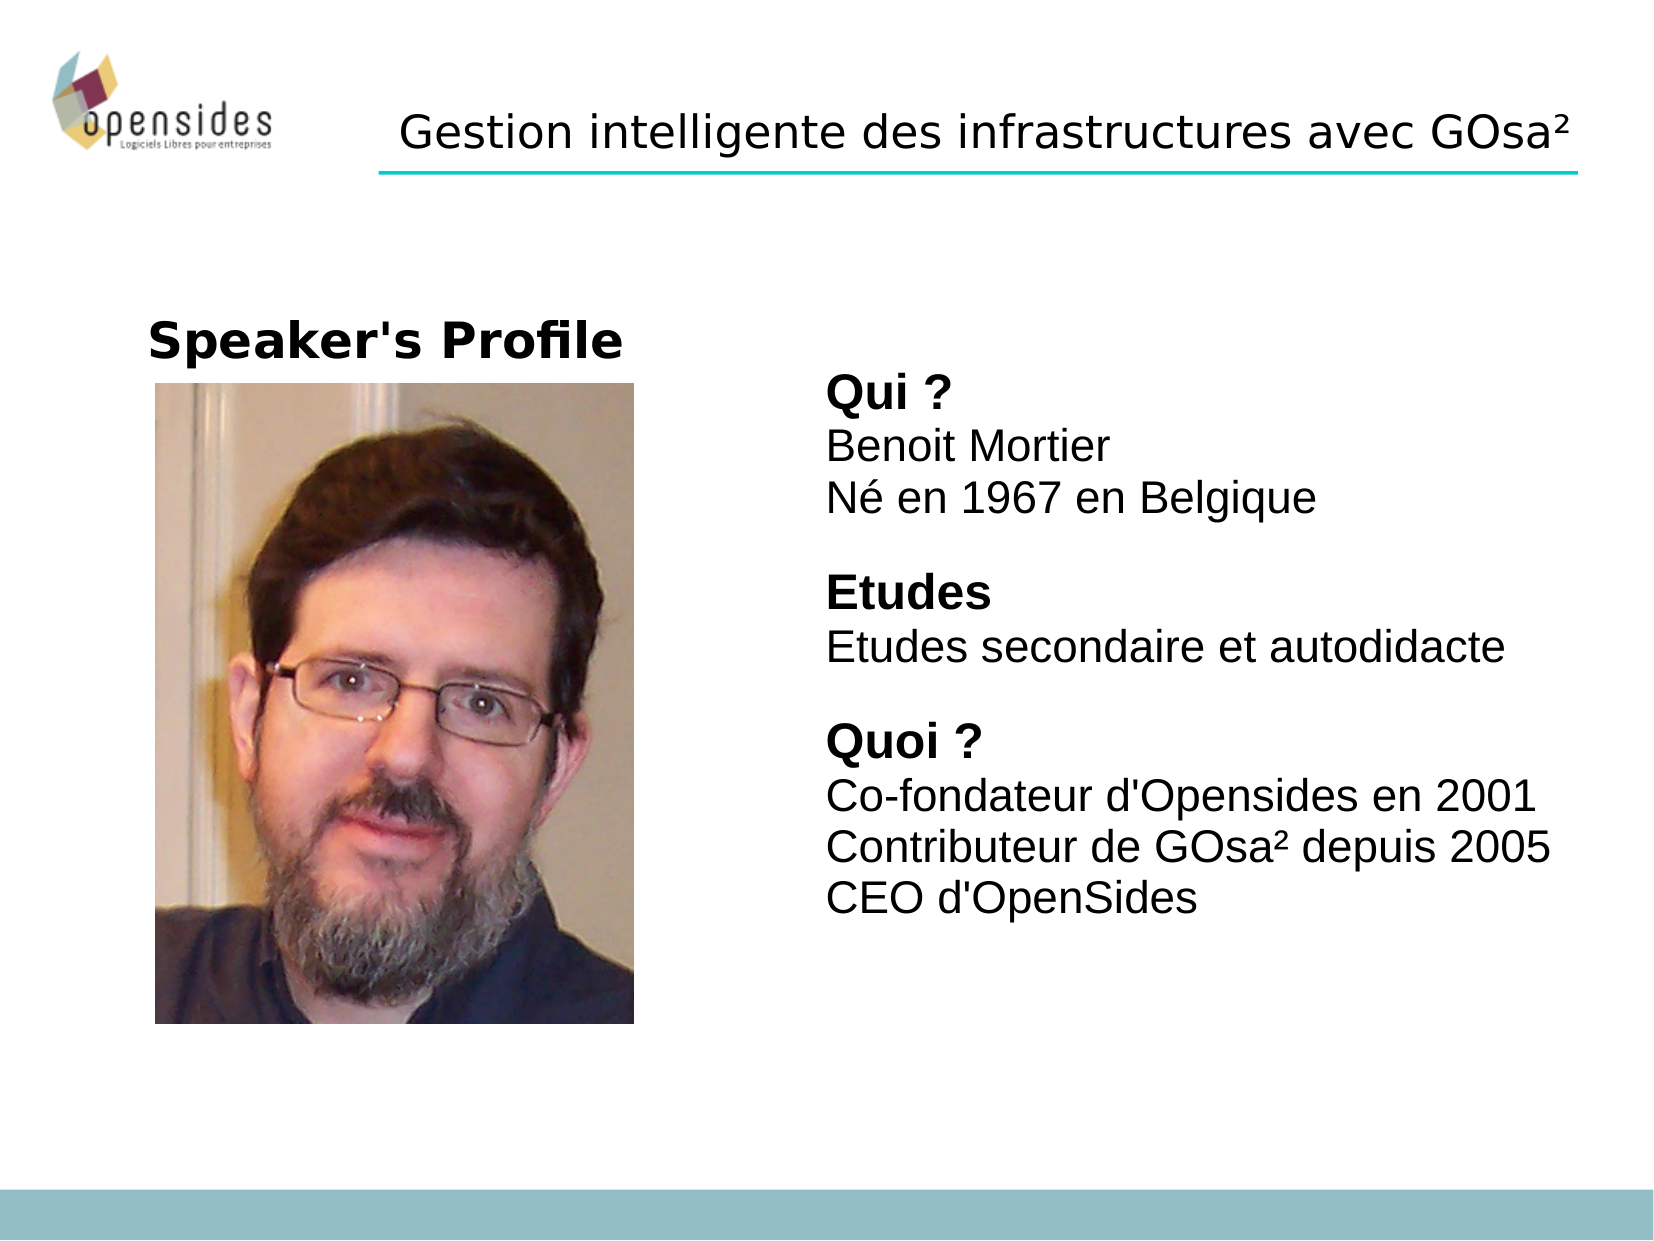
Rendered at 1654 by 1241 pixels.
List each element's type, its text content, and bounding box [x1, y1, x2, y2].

list Speaker's Profile [129, 312, 699, 433]
text_box [378, 171, 1578, 175]
picture [155, 383, 634, 1024]
text_box [0, 1189, 1654, 1241]
text_box Qui ? Benoit Mortier Né en 1967 en Belgique Etudes Etudes secondaire et autodidacte Quoi ? Co-fondateur d'Opensides en 2001 Contributeur de GOsa² depuis 2005 CEO d'OpenSides [810, 357, 1568, 1058]
text_box Gestion intelligente des infrastructures avec GOsa² [317, 98, 1654, 167]
picture [22, 30, 308, 187]
